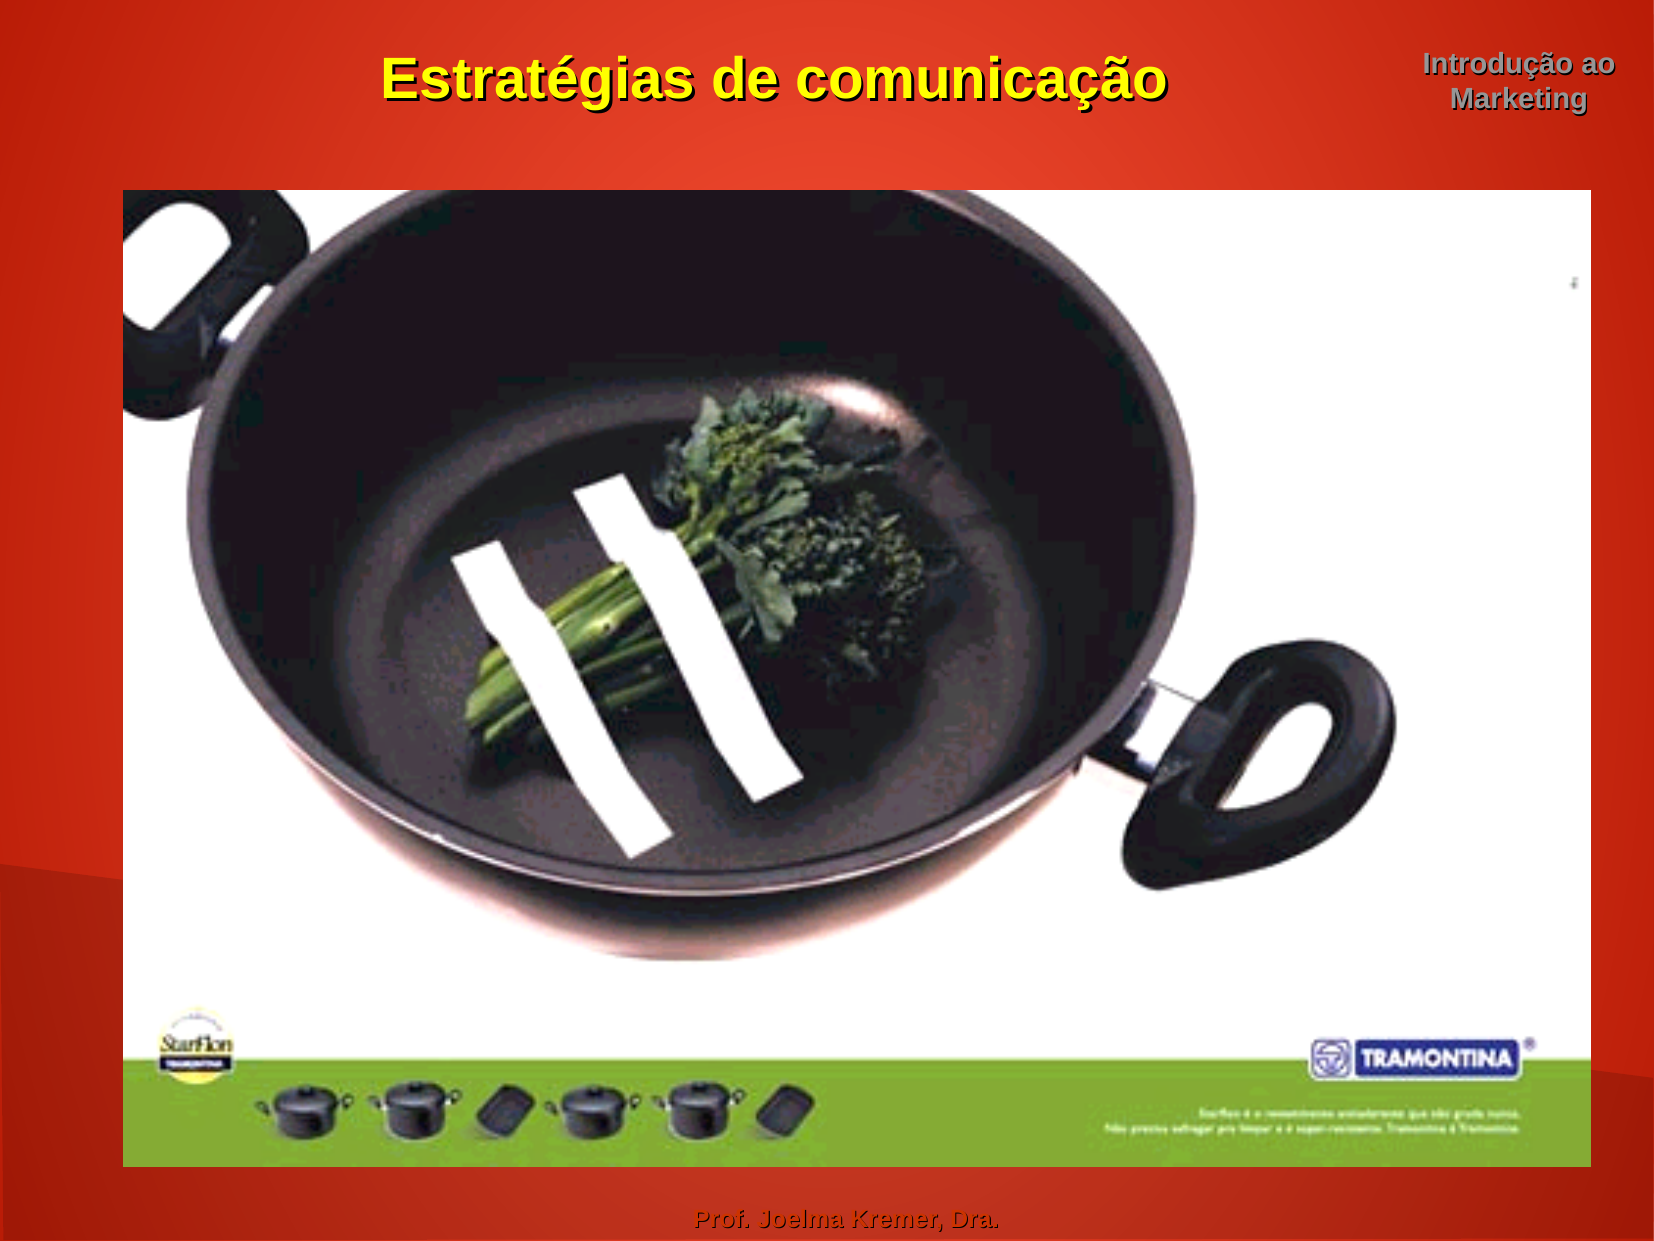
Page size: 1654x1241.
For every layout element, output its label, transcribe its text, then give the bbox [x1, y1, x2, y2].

picture [123, 190, 1591, 1167]
title Introdução ao Marketing [1386, 21, 1652, 139]
text_box Estratégias de comunicação [188, 33, 1361, 119]
text_box Prof. Joelma Kremer, Dra. [566, 1195, 1127, 1241]
